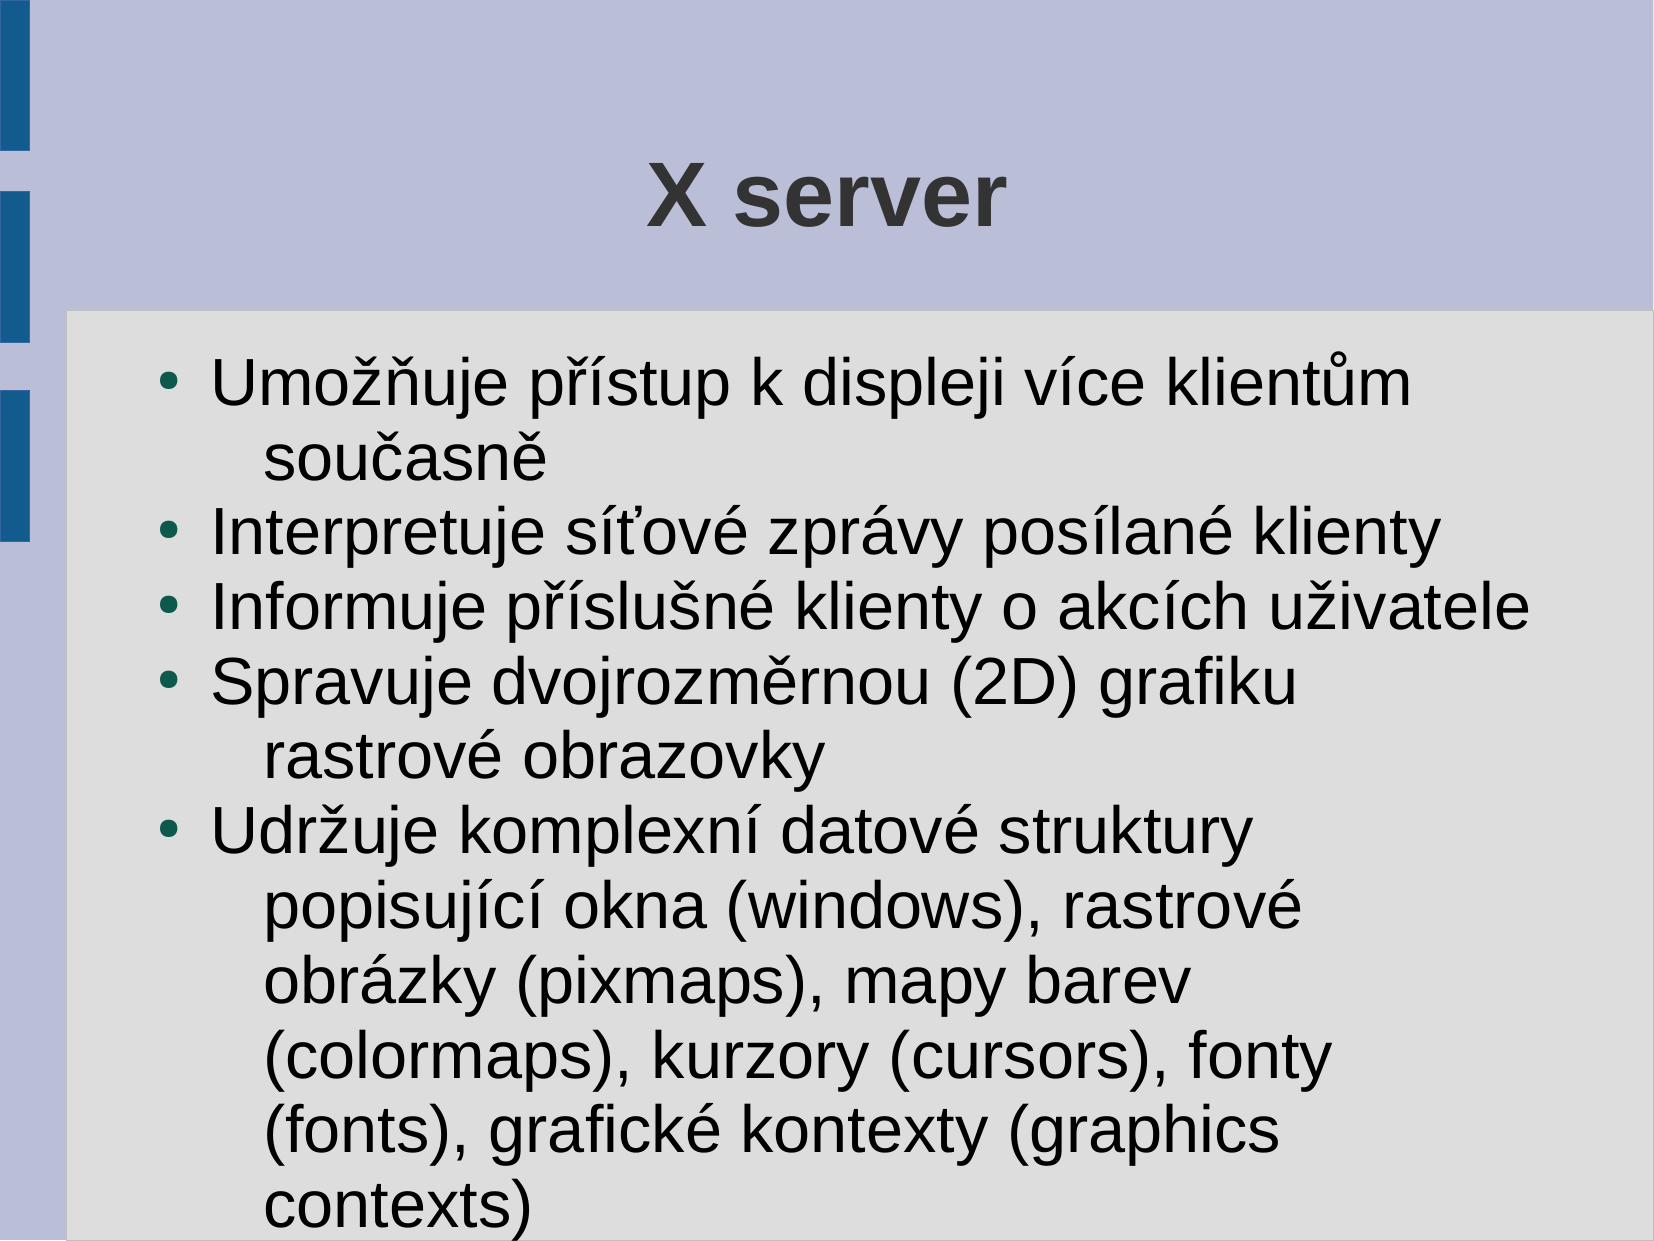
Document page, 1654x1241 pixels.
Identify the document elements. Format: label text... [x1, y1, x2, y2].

title X server [121, 91, 1534, 299]
list Umožňuje přístup k displeji více klientům současně Interpretuje síťové zprávy posílané klienty Informuje příslušné klienty o akcích uživatele Spravuje dvojrozměrnou (2D) grafiku rastrové obrazovky Udržuje komplexní datové struktury popisující okna (windows), rastrové obrázky (pixmaps), mapy barev (colormaps), kurzory (cursors), fonty (fonts), grafické kontexty (graphics contexts) [121, 344, 1534, 1127]
